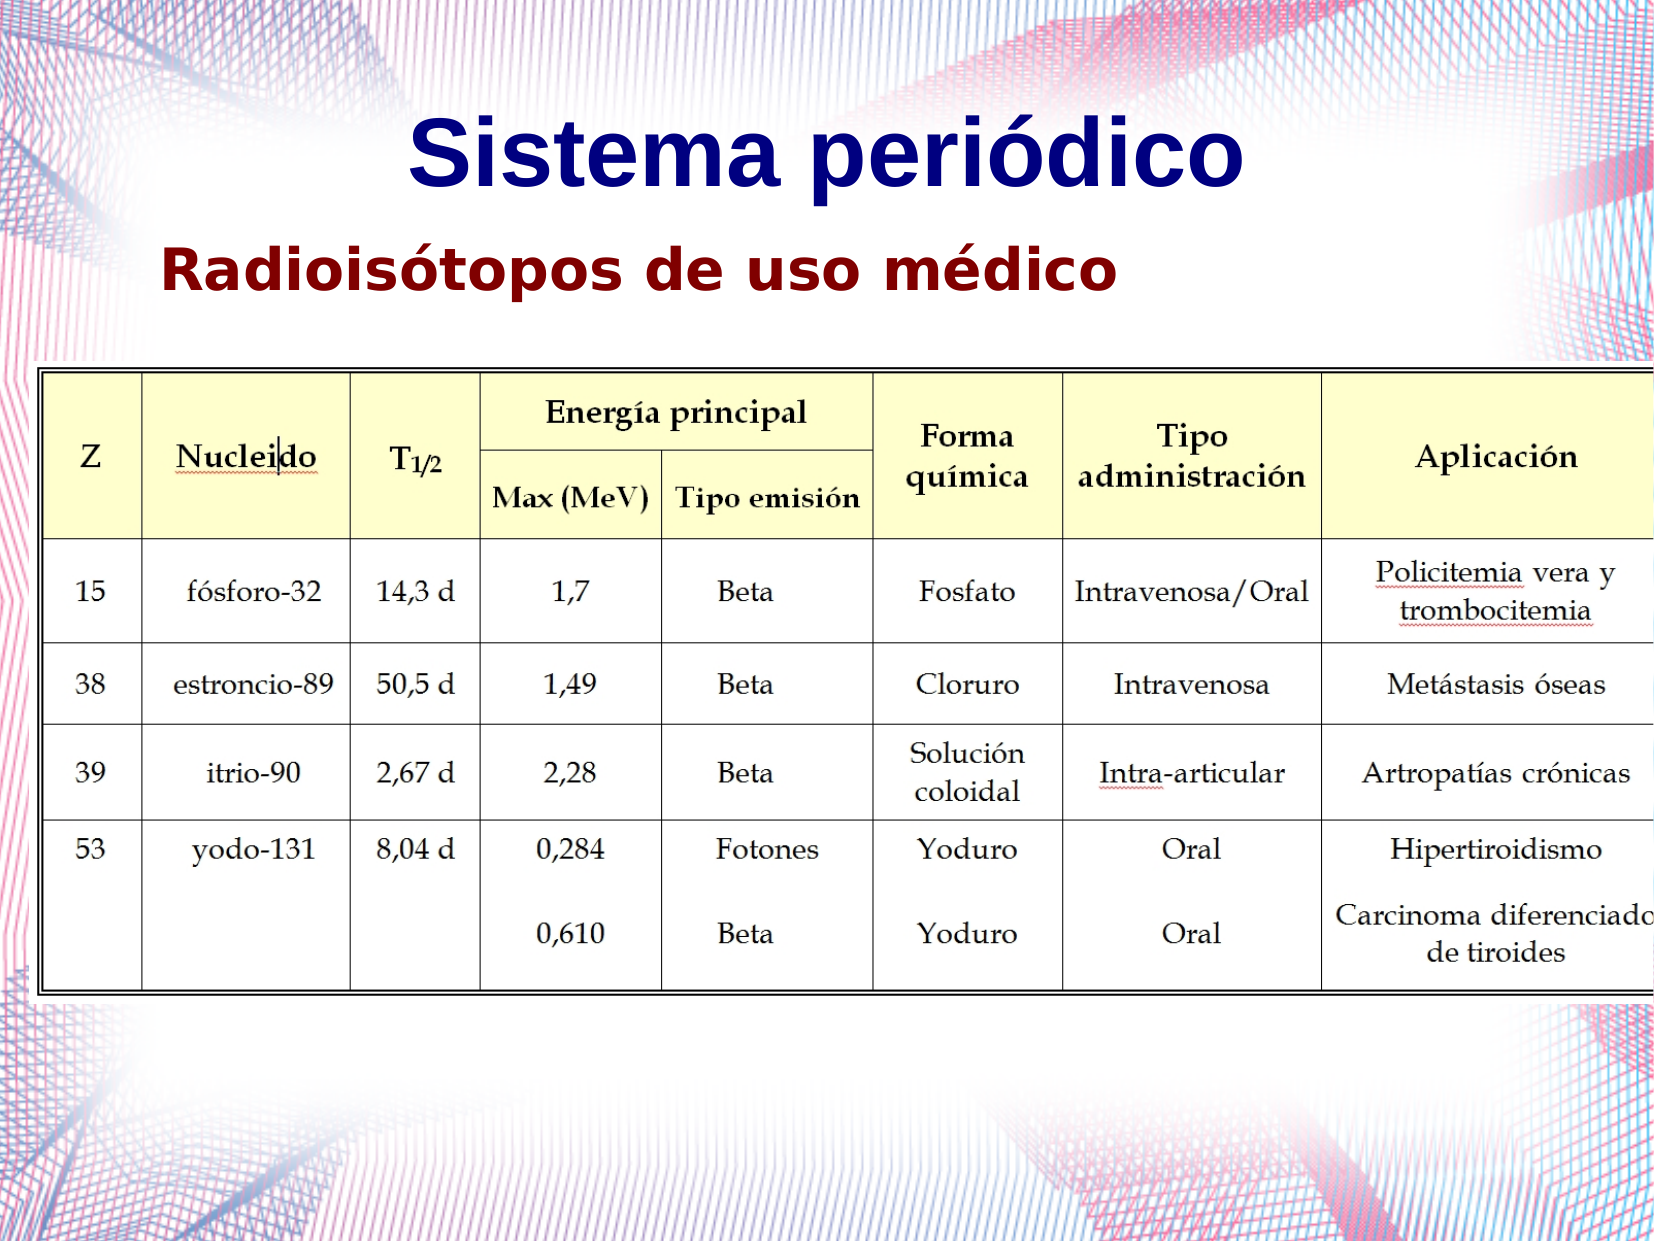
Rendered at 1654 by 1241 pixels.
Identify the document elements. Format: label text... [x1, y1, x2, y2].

picture [0, 0, 1654, 1241]
list Radioisótopos de uso médico [88, 236, 1300, 315]
title Sistema periódico [82, 49, 1571, 257]
